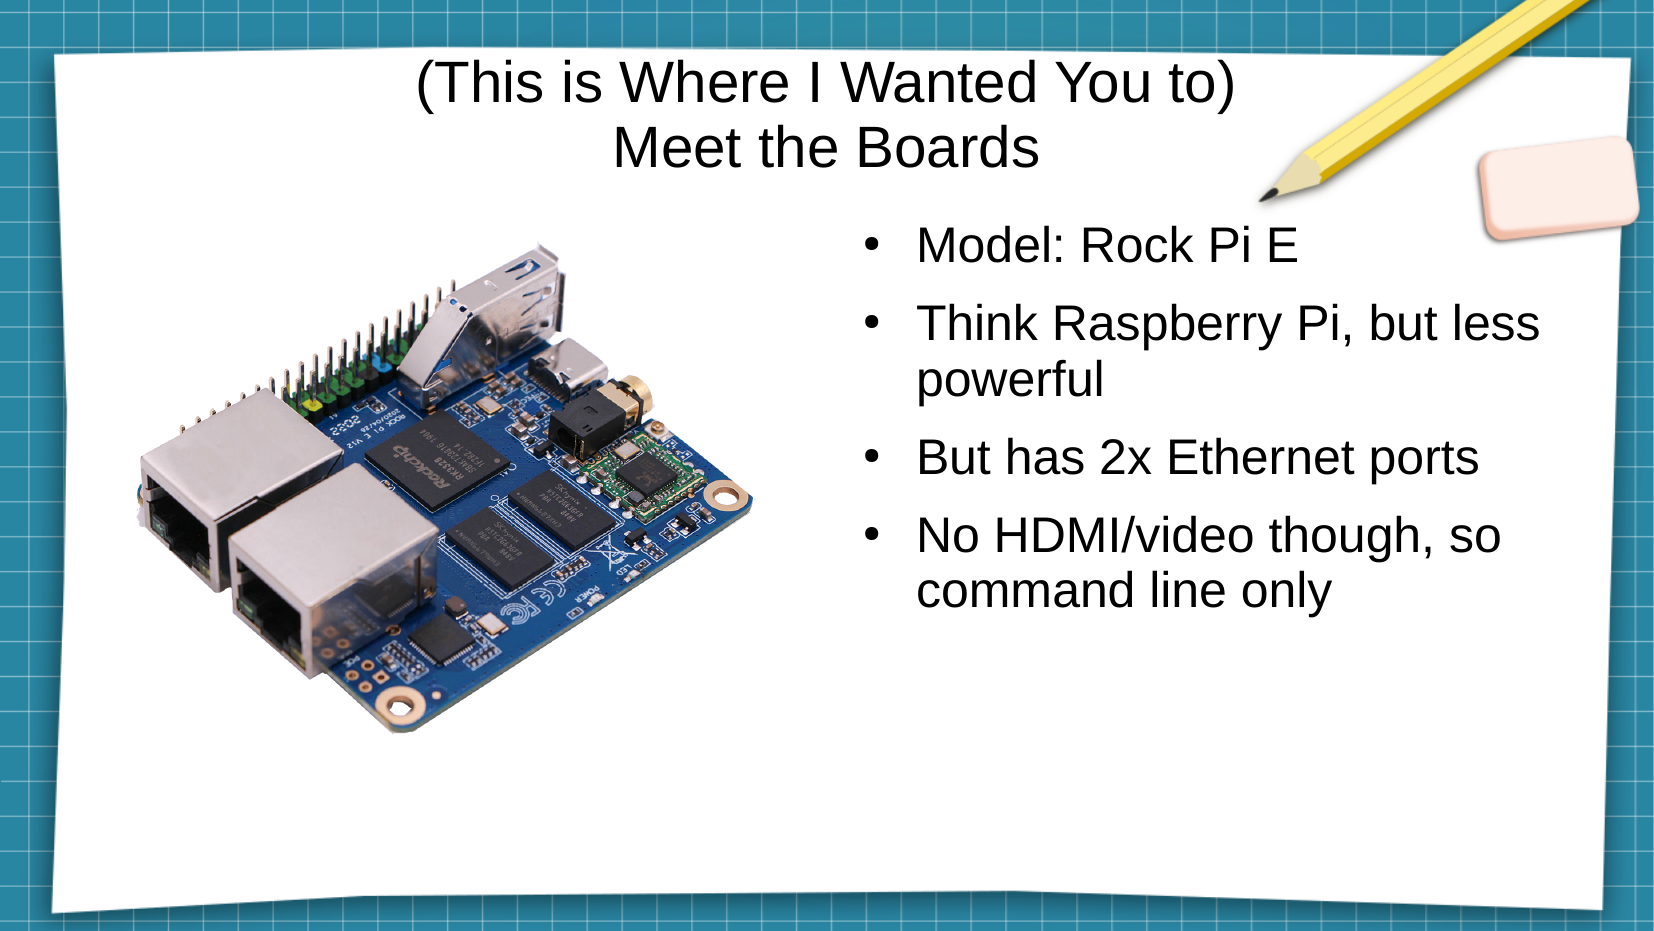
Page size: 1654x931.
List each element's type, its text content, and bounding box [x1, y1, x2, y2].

picture [0, 0, 1654, 931]
list Model: Rock Pi E Think Raspberry Pi, but less powerful But has 2x Ethernet ports No HDMI/video though, so command line only [845, 217, 1572, 758]
title (This is Where I Wanted You to) Meet the Boards [82, 37, 1571, 193]
